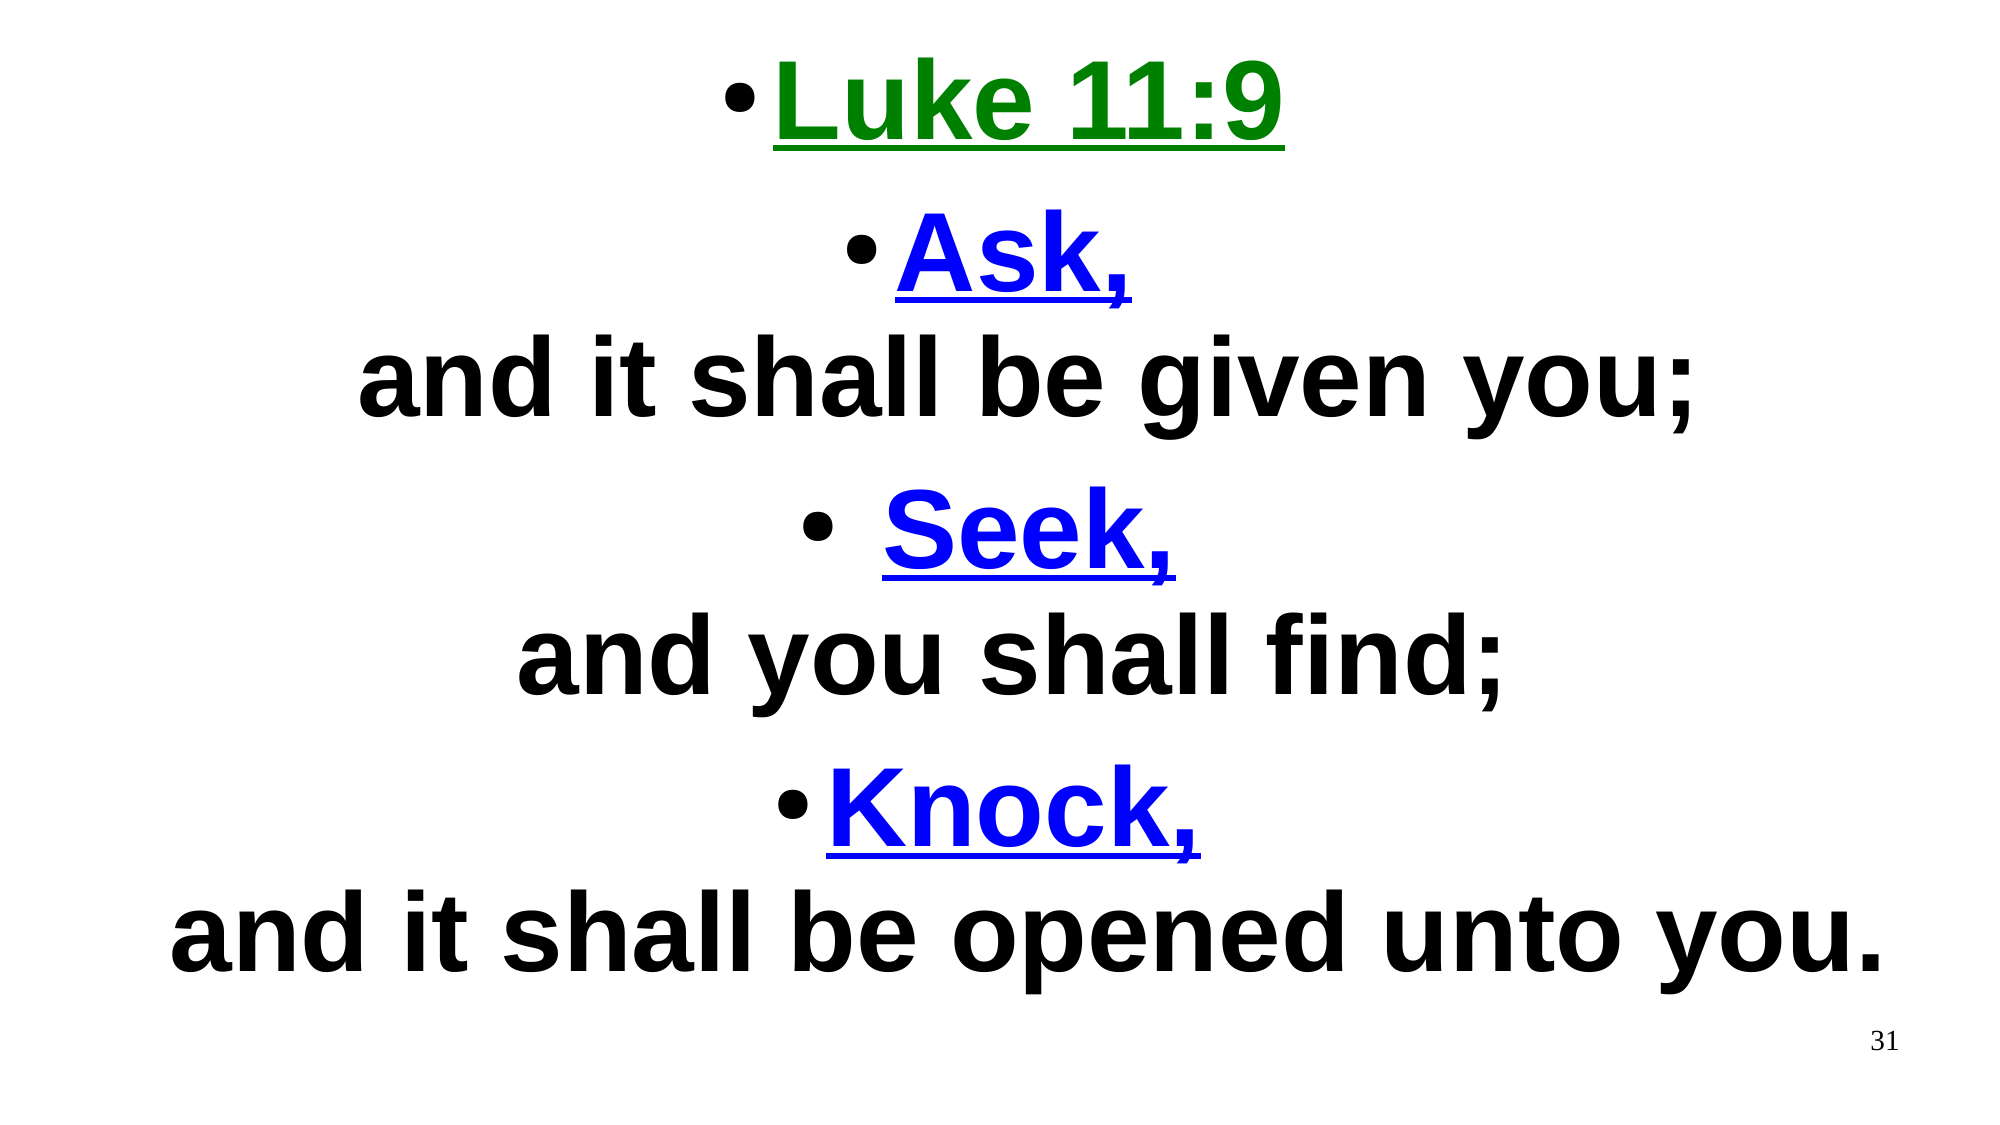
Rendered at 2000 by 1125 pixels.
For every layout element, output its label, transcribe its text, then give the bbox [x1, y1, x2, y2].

list Luke 11:9 Ask, and it shall be given you; Seek, and you shall find; Knock, and it shall be opened unto you. [37, 37, 1951, 1088]
